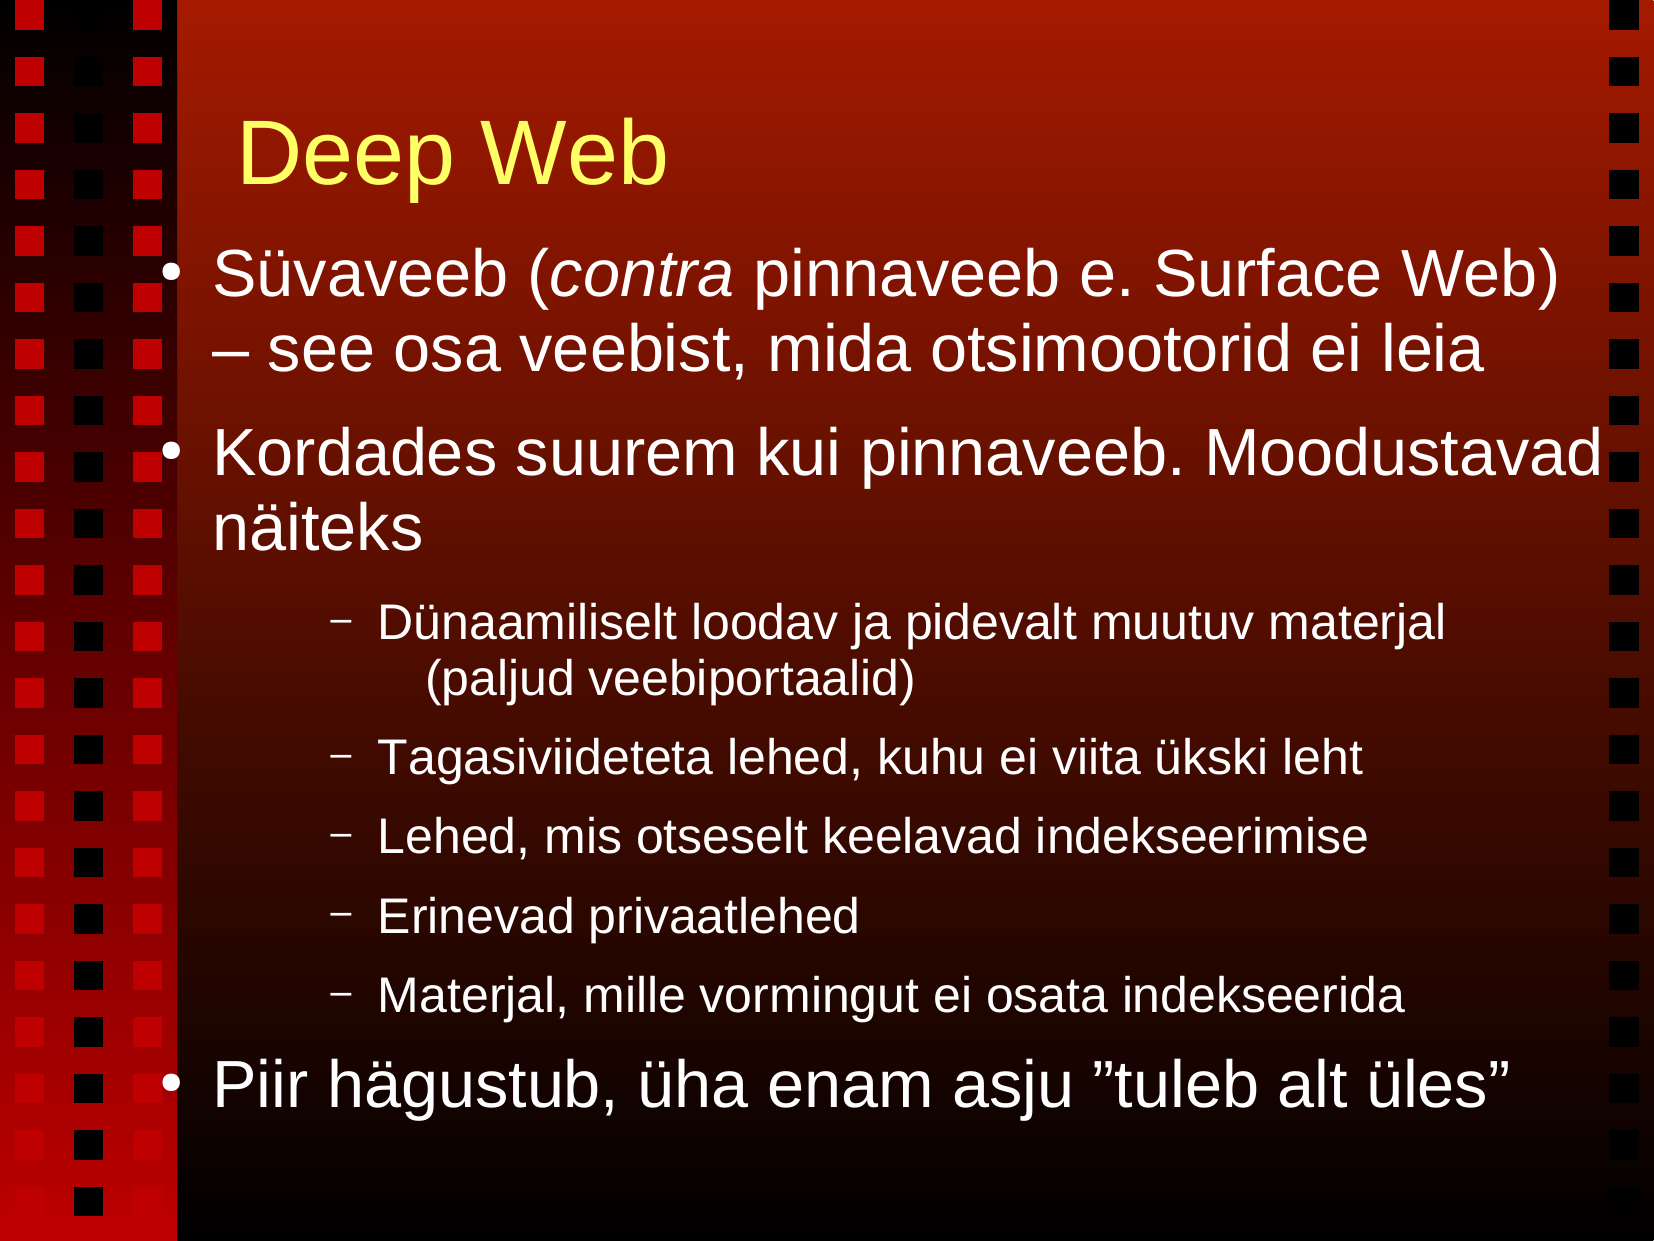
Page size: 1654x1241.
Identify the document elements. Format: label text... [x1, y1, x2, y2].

title Deep Web [236, 49, 1571, 236]
list Süvaveeb (contra pinnaveeb e. Surface Web) – see osa veebist, mida otsimootorid ei leia Kordades suurem kui pinnaveeb. Moodustavad näiteks Dünaamiliselt loodav ja pidevalt muutuv materjal (paljud veebiportaalid) Tagasiviideteta lehed, kuhu ei viita ükski leht Lehed, mis otseselt keelavad indekseerimise Erinevad privaatlehed Materjal, mille vormingut ei osata indekseerida Piir hägustub, üha enam asju ”tuleb alt üles” [141, 236, 1607, 1122]
